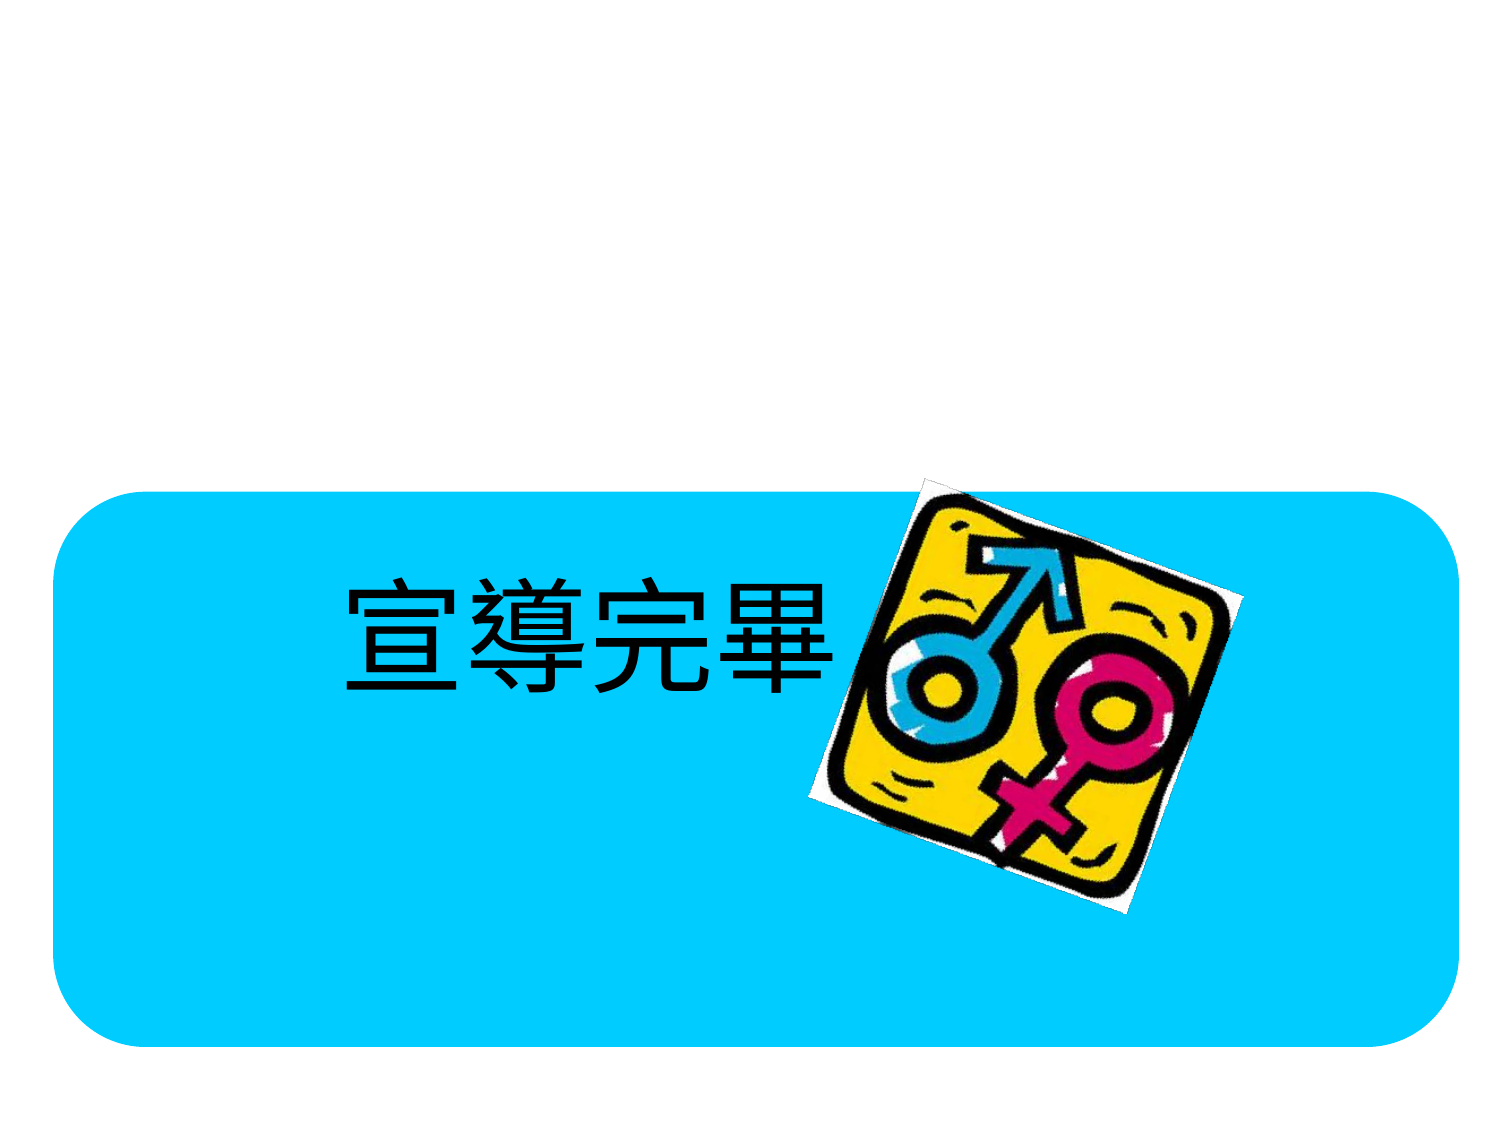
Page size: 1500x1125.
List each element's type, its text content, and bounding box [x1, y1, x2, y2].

text_box [53, 491, 1459, 1047]
text_box 宣導完畢 [324, 550, 898, 716]
picture [809, 478, 1243, 913]
